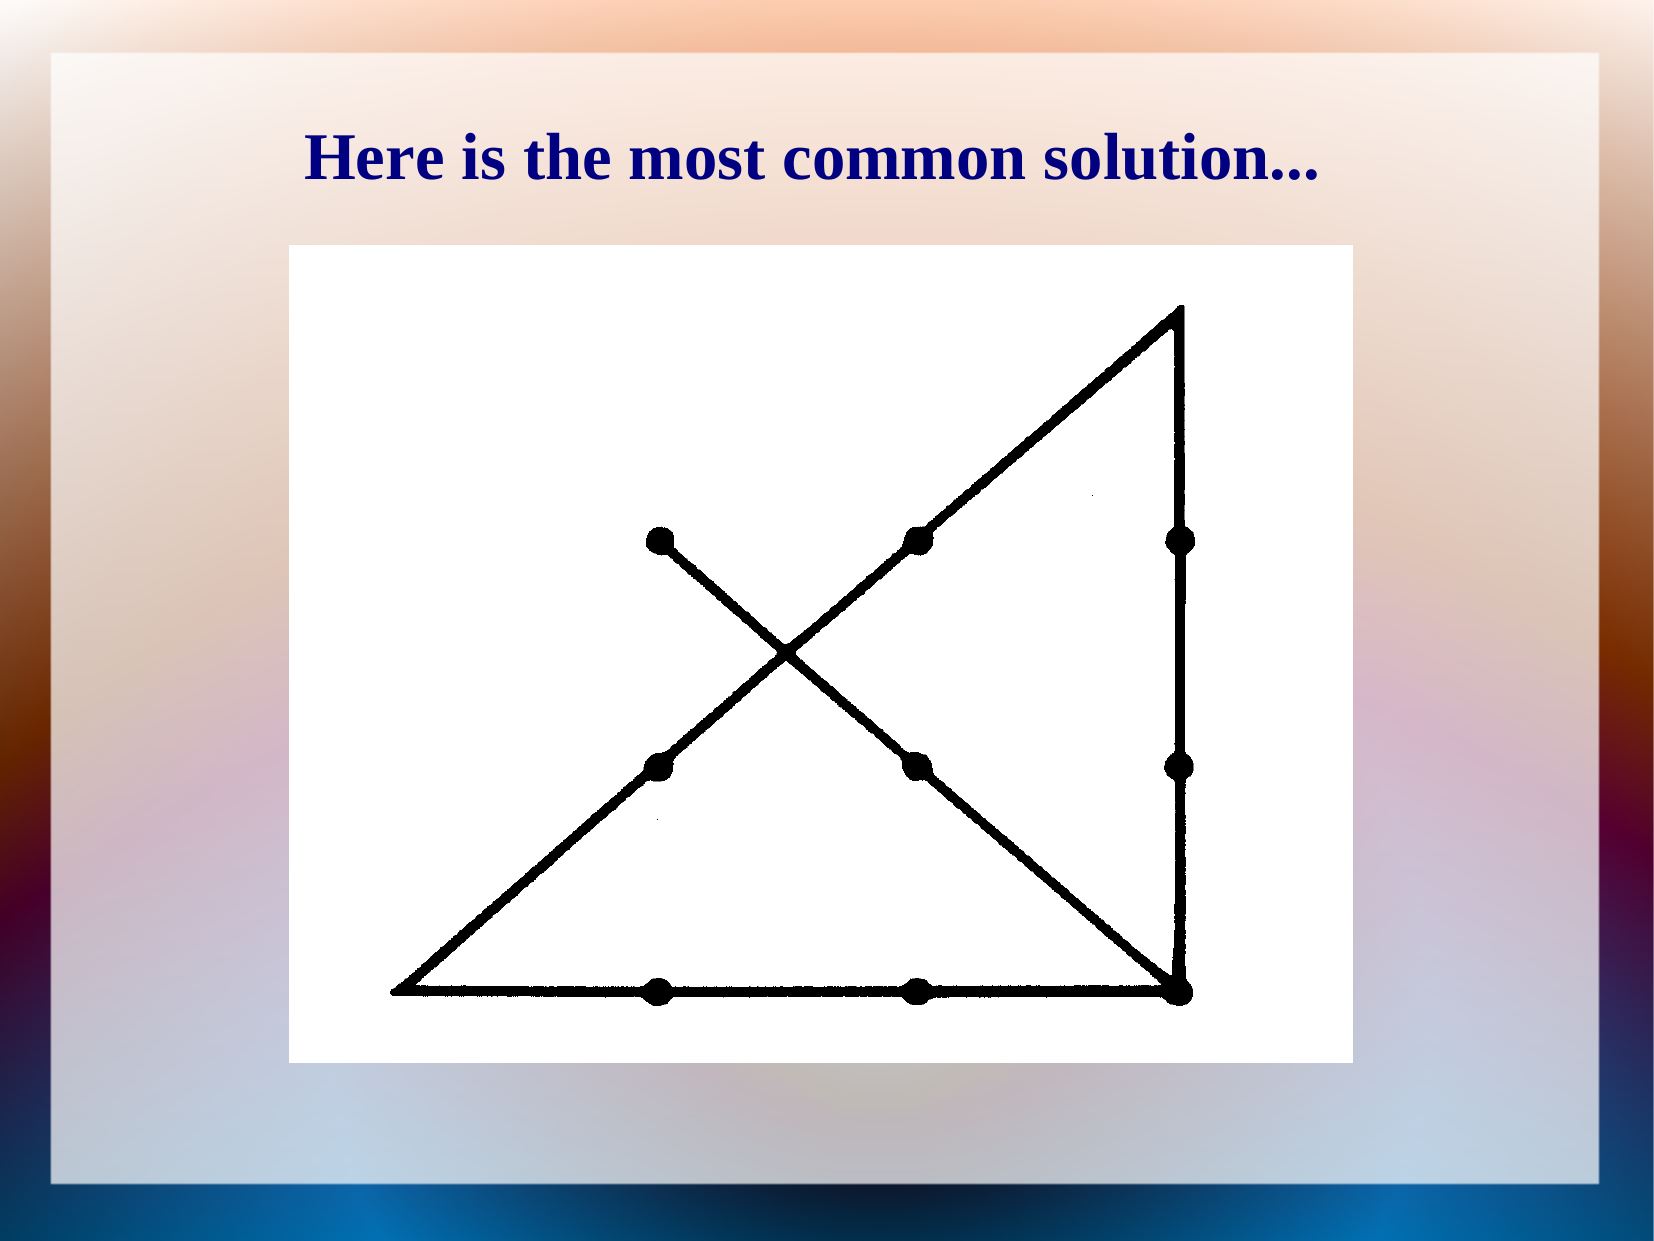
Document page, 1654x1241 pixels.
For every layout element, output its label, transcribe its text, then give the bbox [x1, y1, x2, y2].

picture [0, 0, 1654, 1241]
text_box Here is the most common solution... [289, 112, 1353, 276]
